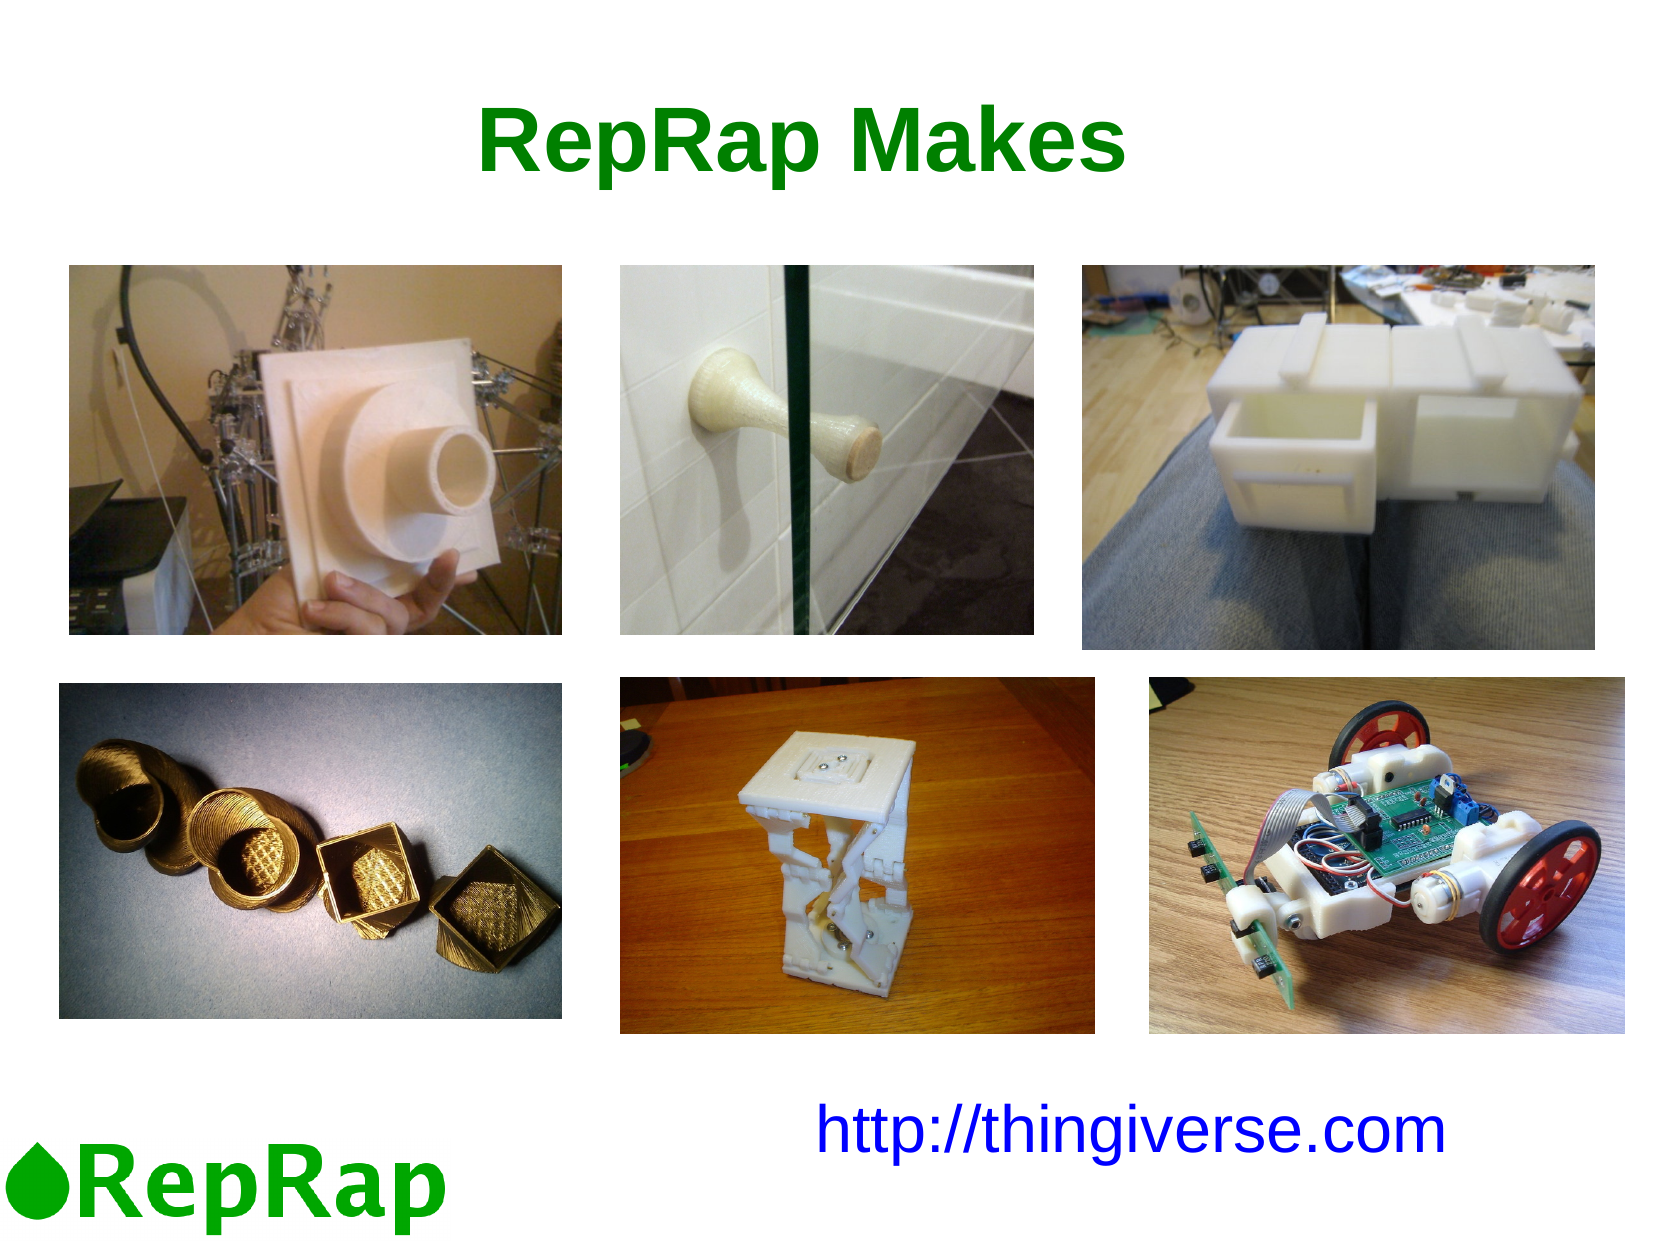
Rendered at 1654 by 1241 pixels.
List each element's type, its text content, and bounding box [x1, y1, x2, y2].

picture [620, 265, 1034, 635]
picture [1149, 677, 1625, 1034]
picture [0, 1138, 451, 1241]
picture [59, 683, 562, 1019]
picture [69, 265, 562, 635]
title RepRap Makes [59, 43, 1548, 237]
picture [620, 677, 1095, 1034]
picture [1082, 265, 1595, 650]
text_box http://thingiverse.com [797, 1062, 1654, 1241]
